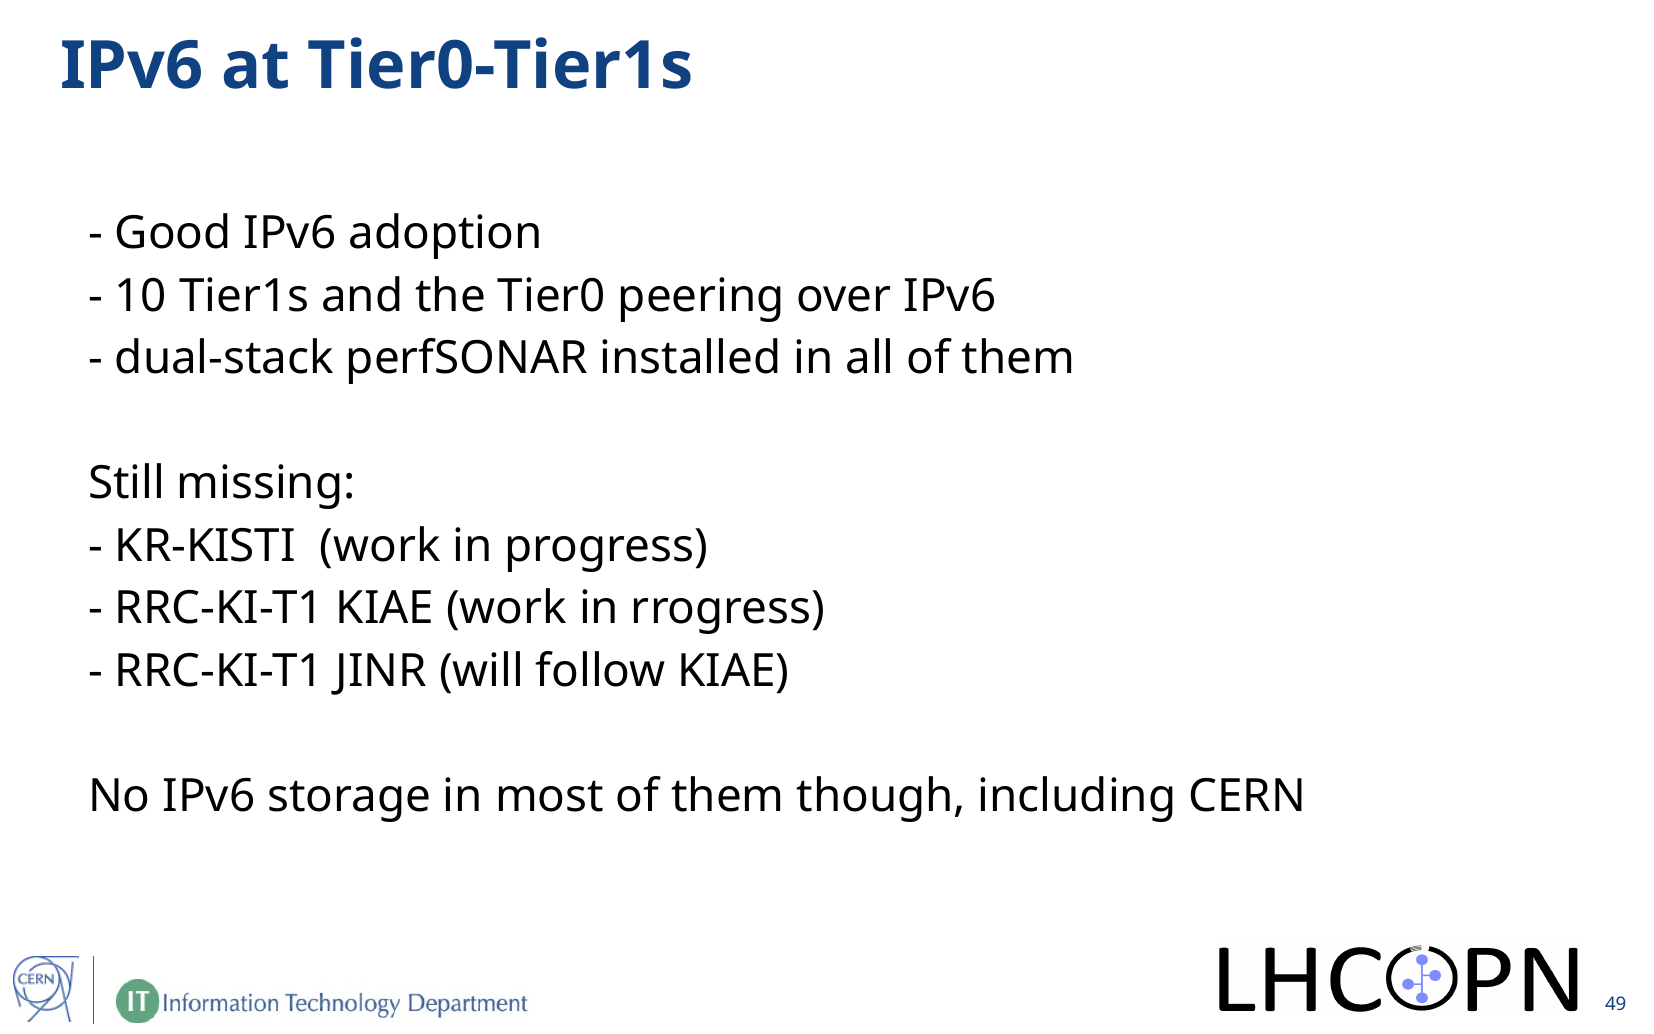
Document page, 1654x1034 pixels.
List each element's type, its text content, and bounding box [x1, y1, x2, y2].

picture [116, 979, 788, 1023]
picture [1215, 941, 1585, 1016]
text_box - Good IPv6 adoption - 10 Tier1s and the Tier0 peering over IPv6 - dual-stack perfSONAR installed in all of them Still missing: - KR-KISTI (work in progress) - RRC-KI-T1 KIAE (work in rrogress) - RRC-KI-T1 JINR (will follow KIAE) No IPv6 storage in most of them though, including CERN [73, 192, 1607, 890]
title IPv6 at Tier0-Tier1s [60, 0, 1528, 138]
picture [13, 956, 79, 1032]
